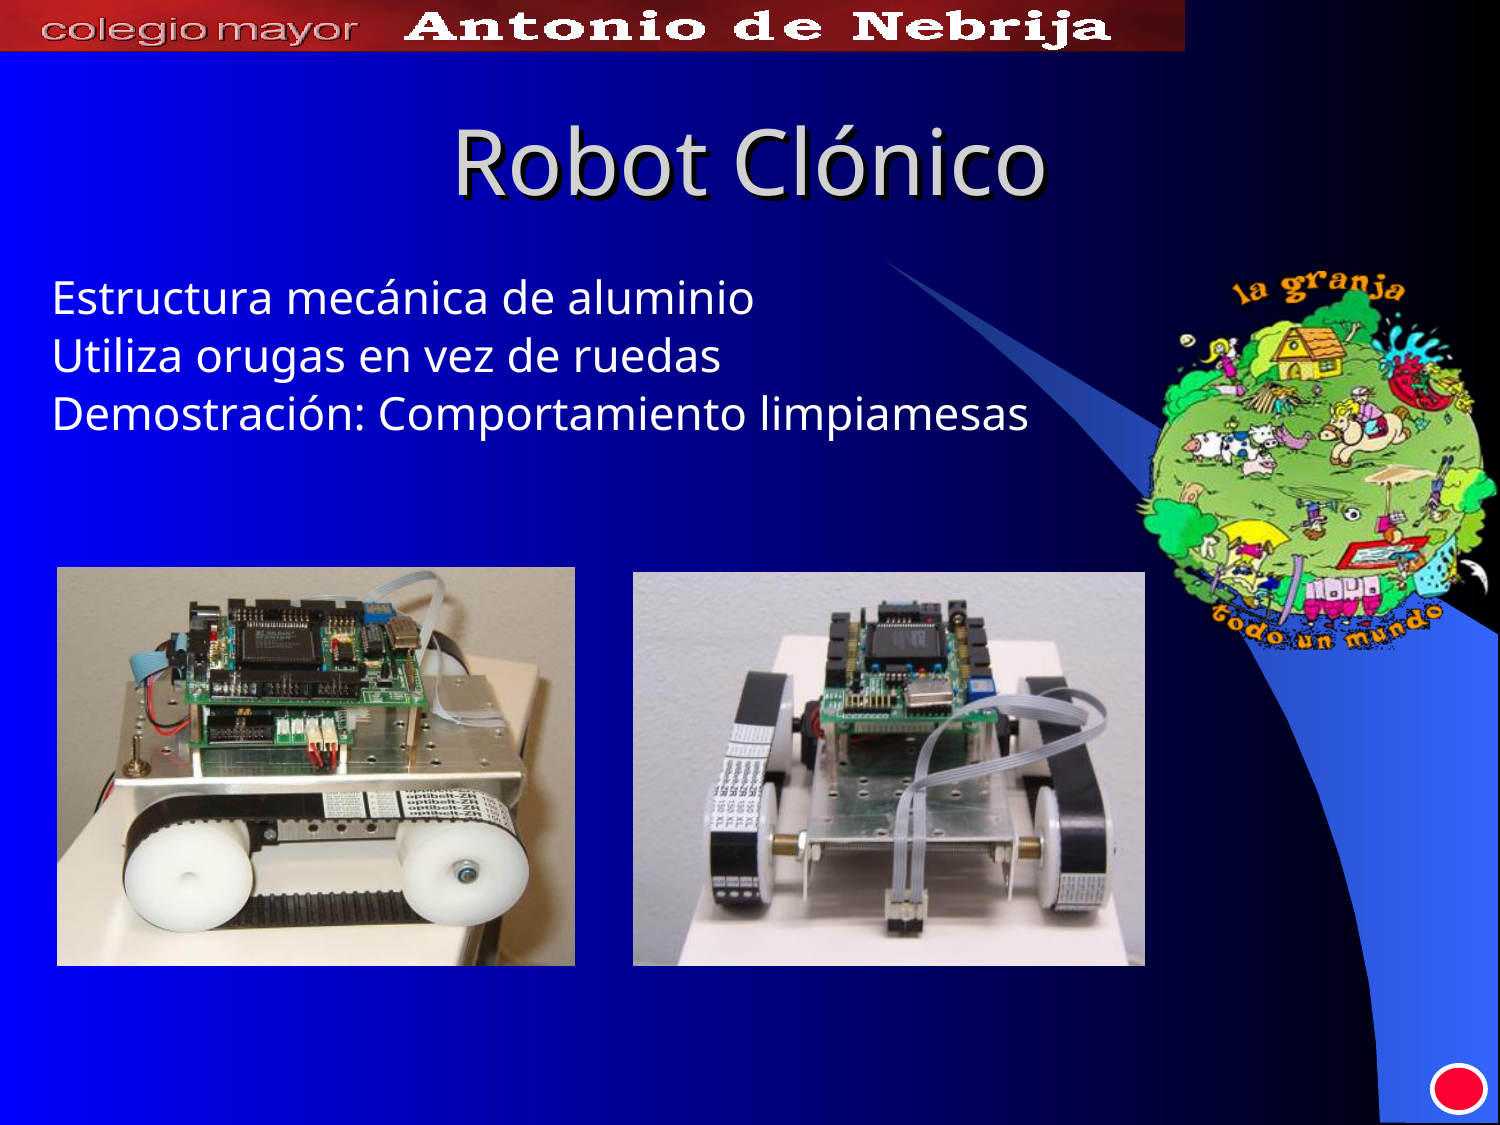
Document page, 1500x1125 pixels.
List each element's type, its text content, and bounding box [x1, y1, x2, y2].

text_box Estructura mecánica de aluminio Utiliza orugas en vez de ruedas Demostración: Comportamiento limpiamesas [36, 260, 1083, 450]
title Robot Clónico [0, 97, 1500, 223]
picture [633, 271, 1500, 966]
picture [57, 567, 575, 966]
text_box [1432, 1065, 1486, 1113]
picture [0, 0, 1185, 52]
